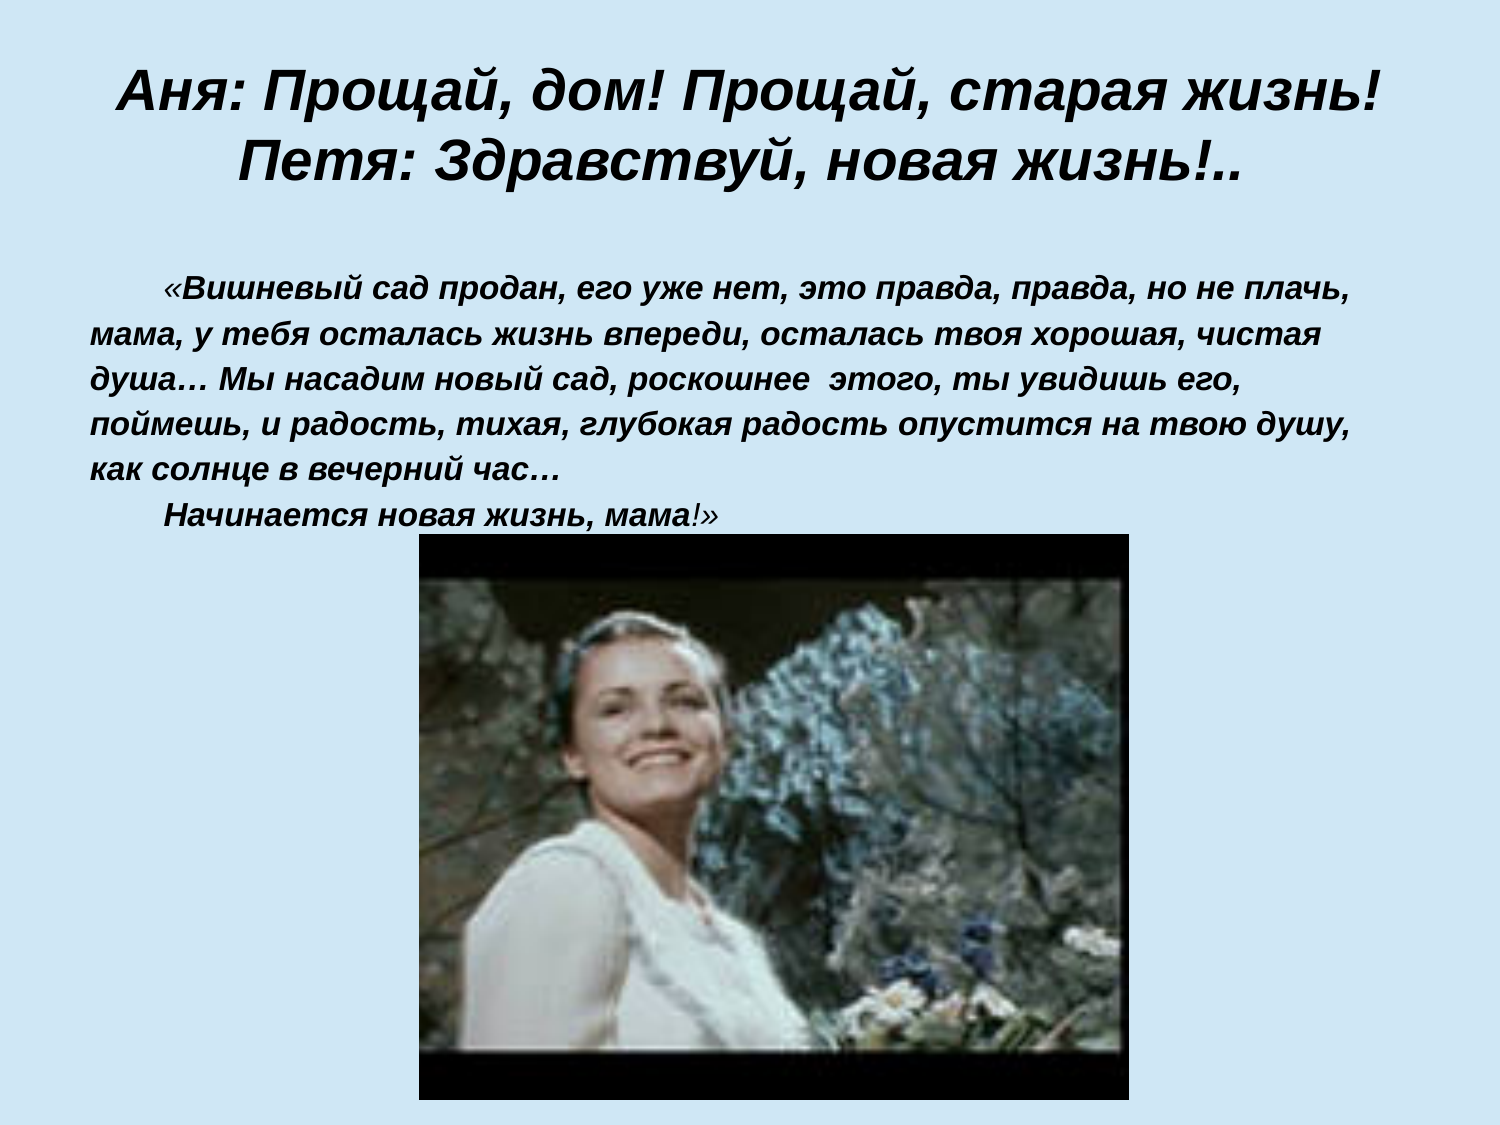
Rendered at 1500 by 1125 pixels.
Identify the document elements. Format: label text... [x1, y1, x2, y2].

title Аня: Прощай, дом! Прощай, старая жизнь! Петя: Здравствуй, новая жизнь!.. [75, 45, 1425, 268]
list «Вишневый сад продан, его уже нет, это правда, правда, но не плачь, мама, у тебя осталась жизнь впереди, осталась твоя хорошая, чистая душа… Мы насадим новый сад, роскошнее этого, ты увидишь его, поймешь, и радость, тихая, глубокая радость опустится на твою душу, как солнце в вечерний час… Начинается новая жизнь, мама!» [75, 267, 1400, 575]
picture [419, 534, 1129, 1100]
